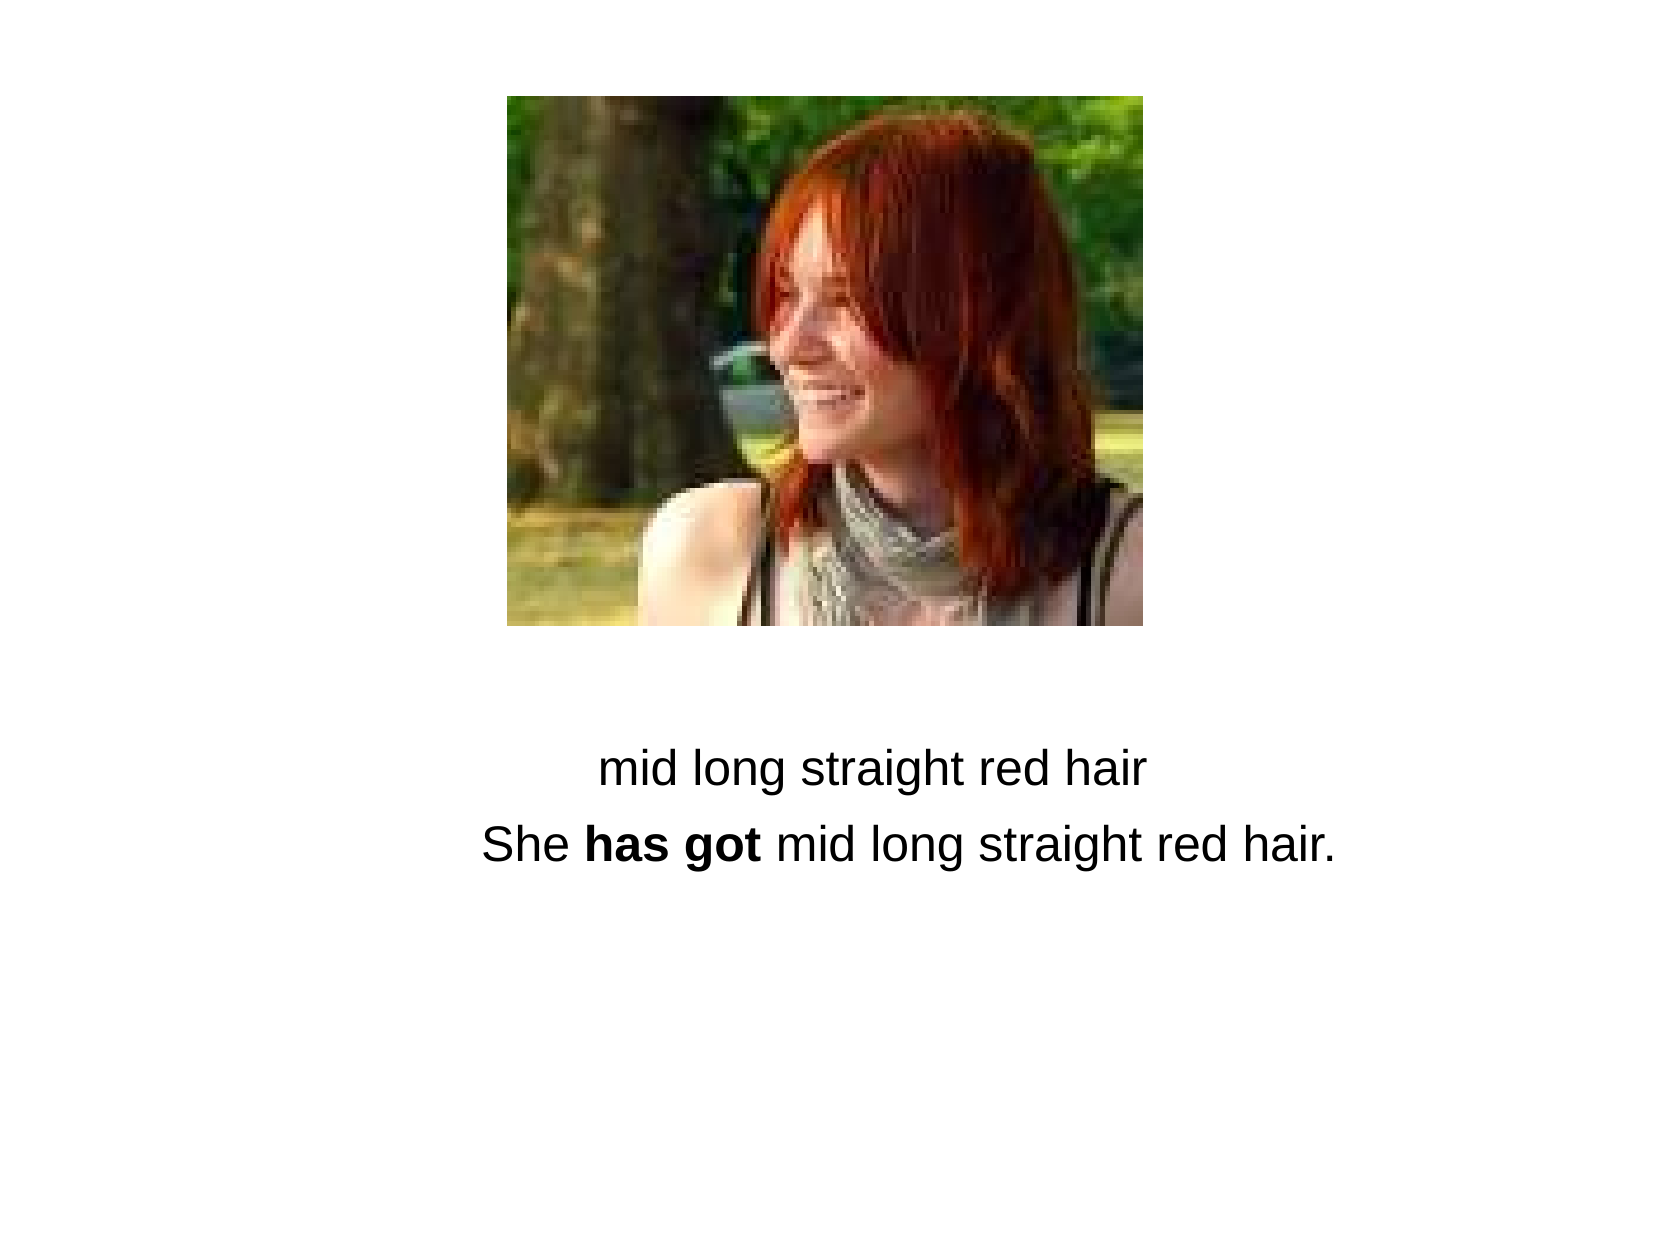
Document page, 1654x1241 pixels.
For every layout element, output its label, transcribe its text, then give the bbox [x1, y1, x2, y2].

picture [507, 96, 1143, 626]
text_box mid long straight red hair [555, 732, 1177, 809]
text_box She has got mid long straight red hair. [466, 809, 1352, 922]
